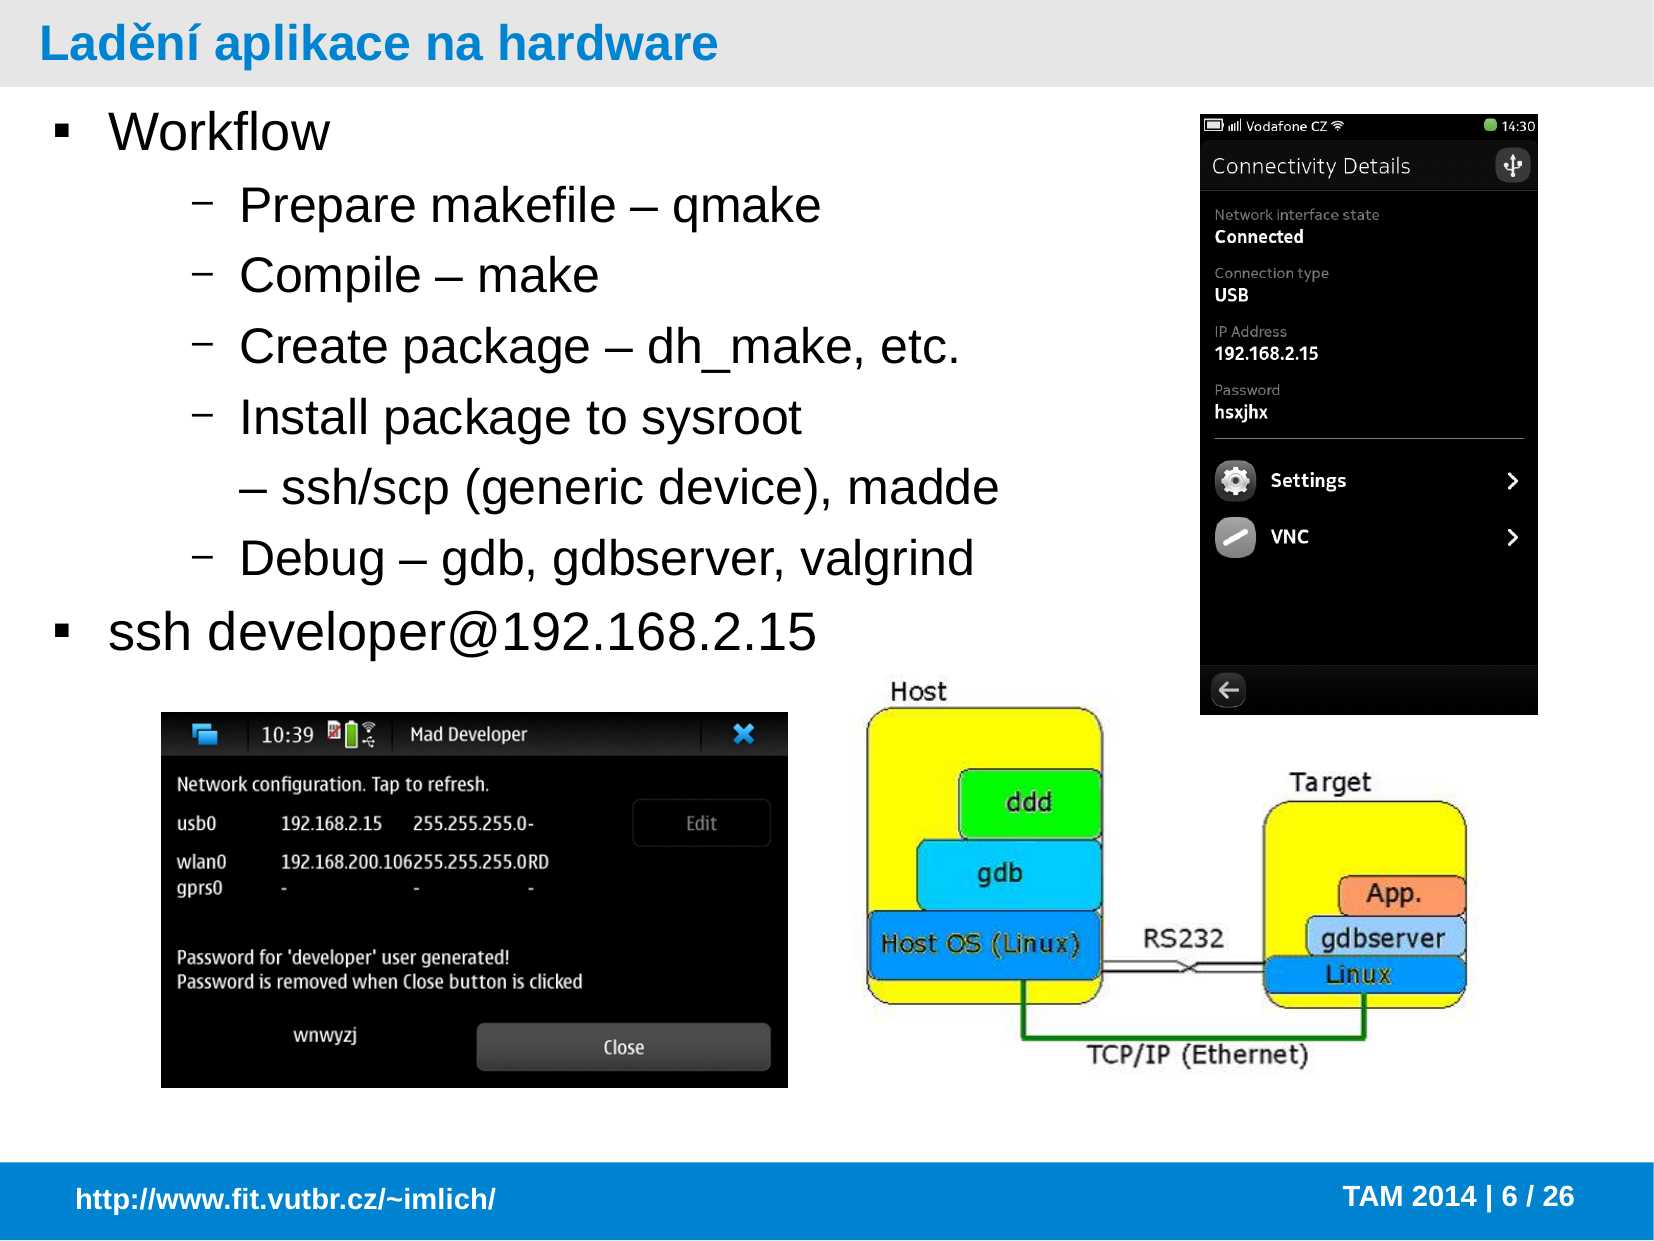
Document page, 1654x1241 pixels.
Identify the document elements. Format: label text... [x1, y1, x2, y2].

picture [161, 114, 1598, 1126]
list Workflow Prepare makefile – qmake Compile – make Create package – dh_make, etc. Install package to sysroot – ssh/scp (generic device), madde Debug – gdb, gdbserver, valgrind ssh developer@192.168.2.15 [37, 101, 1613, 1126]
title Ladění aplikace na hardware [39, 5, 1615, 81]
